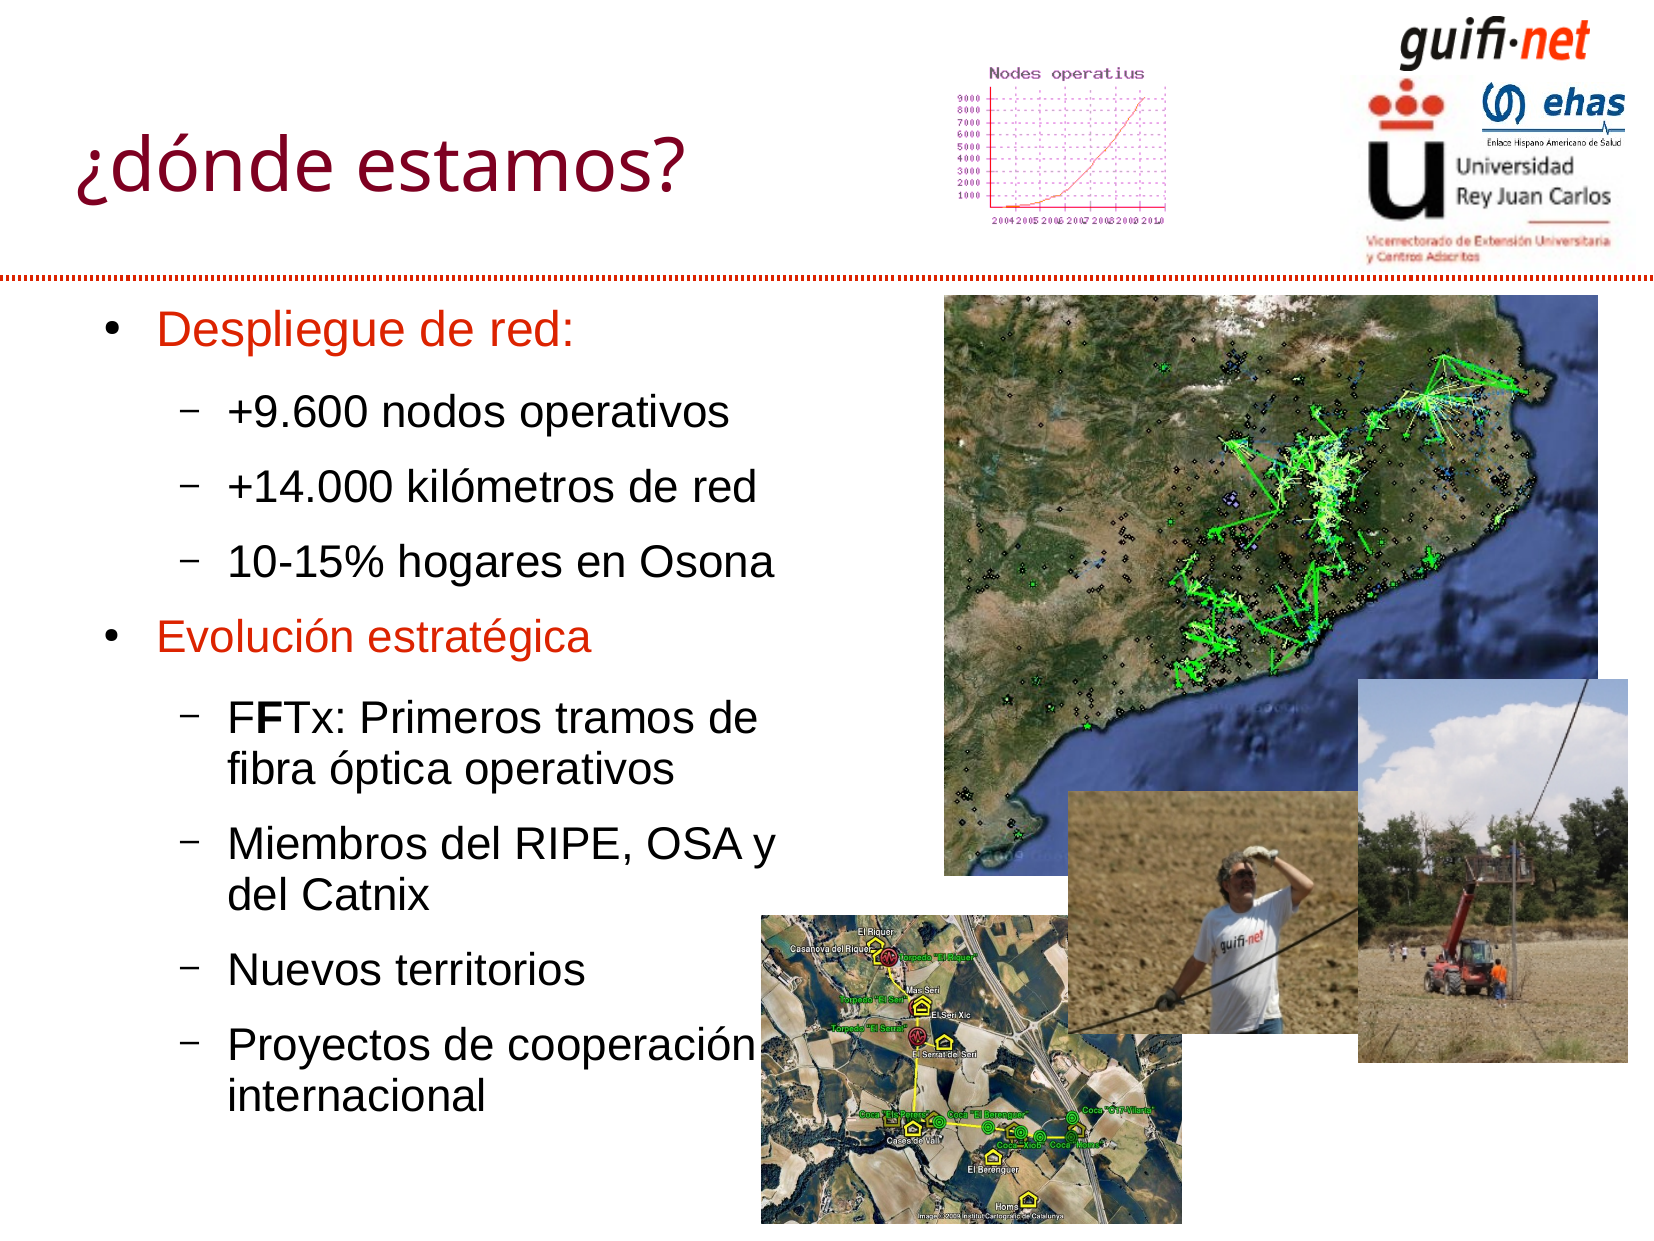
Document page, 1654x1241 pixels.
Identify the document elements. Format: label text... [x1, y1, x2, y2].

picture [1399, 16, 1590, 71]
picture [1340, 75, 1636, 272]
picture [761, 295, 1628, 1224]
list Despliegue de red: +9.600 nodos operativos +14.000 kilómetros de red 10-15% hogares en Osona Evolución estratégica FFTx: Primeros tramos de fibra óptica operativos Miembros del RIPE, OSA y del Catnix Nuevos territorios Proyectos de cooperación internacional [82, 301, 809, 1122]
picture [952, 58, 1182, 231]
title ¿dónde estamos? [76, 59, 1093, 267]
